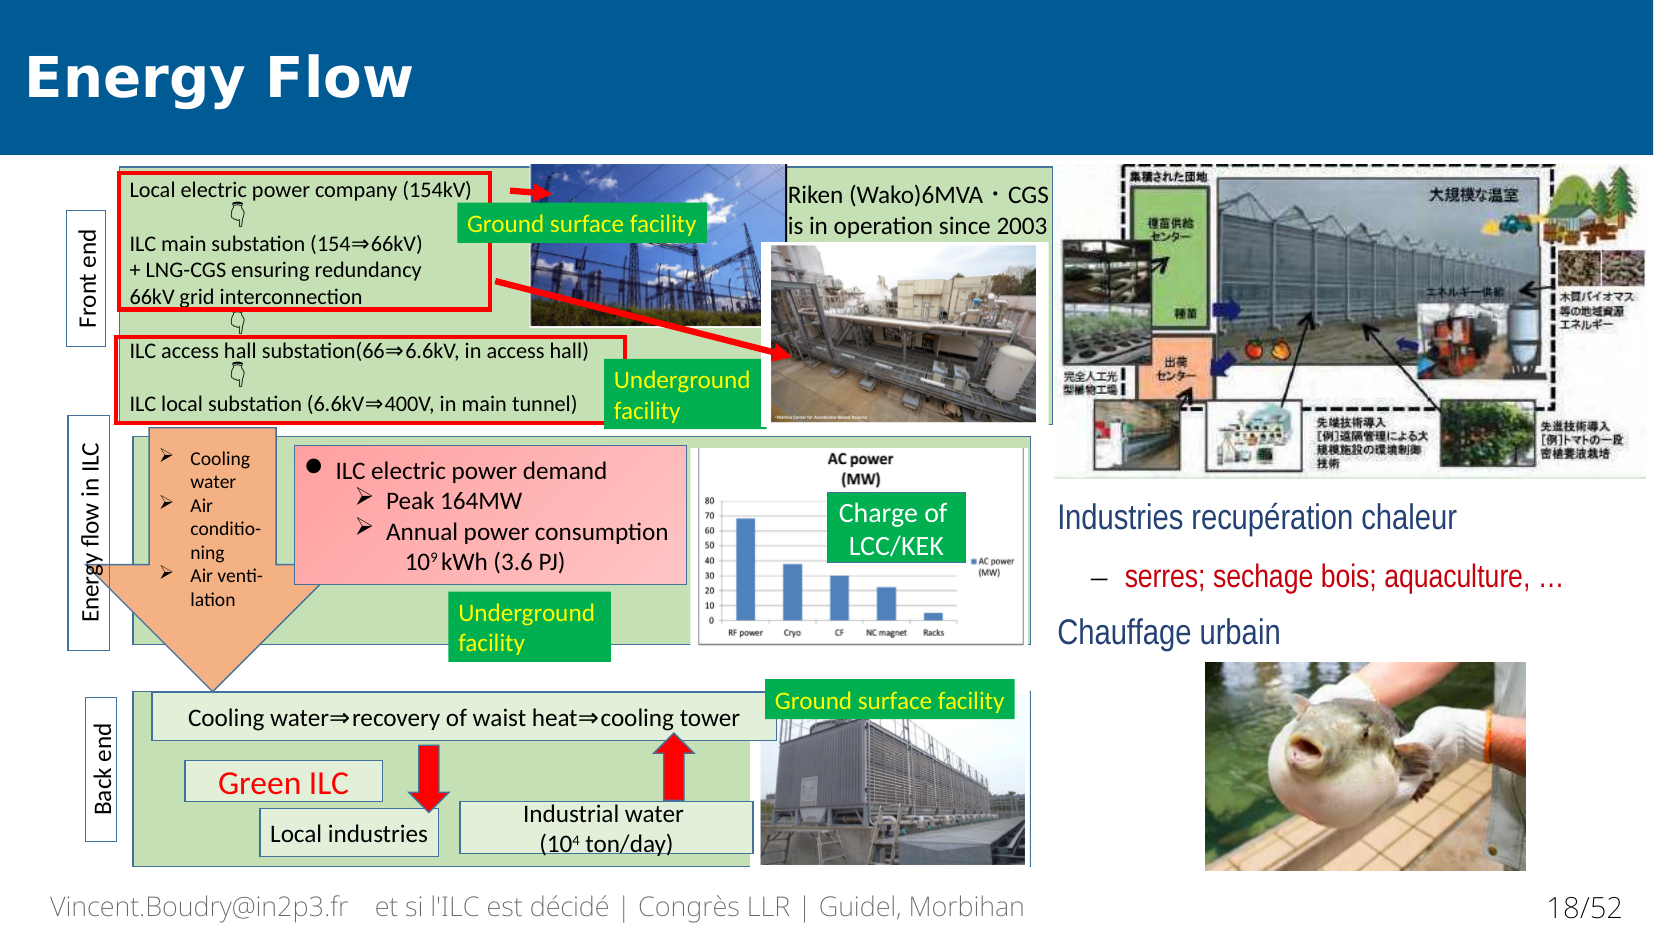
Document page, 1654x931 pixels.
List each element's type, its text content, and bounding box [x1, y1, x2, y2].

picture [1205, 662, 1526, 871]
list Industries recupération chaleur serres; sechage bois; aquaculture, … Chauffage urbain [1059, 496, 1629, 654]
title Energy Flow [24, 12, 1635, 143]
picture [65, 164, 1646, 867]
